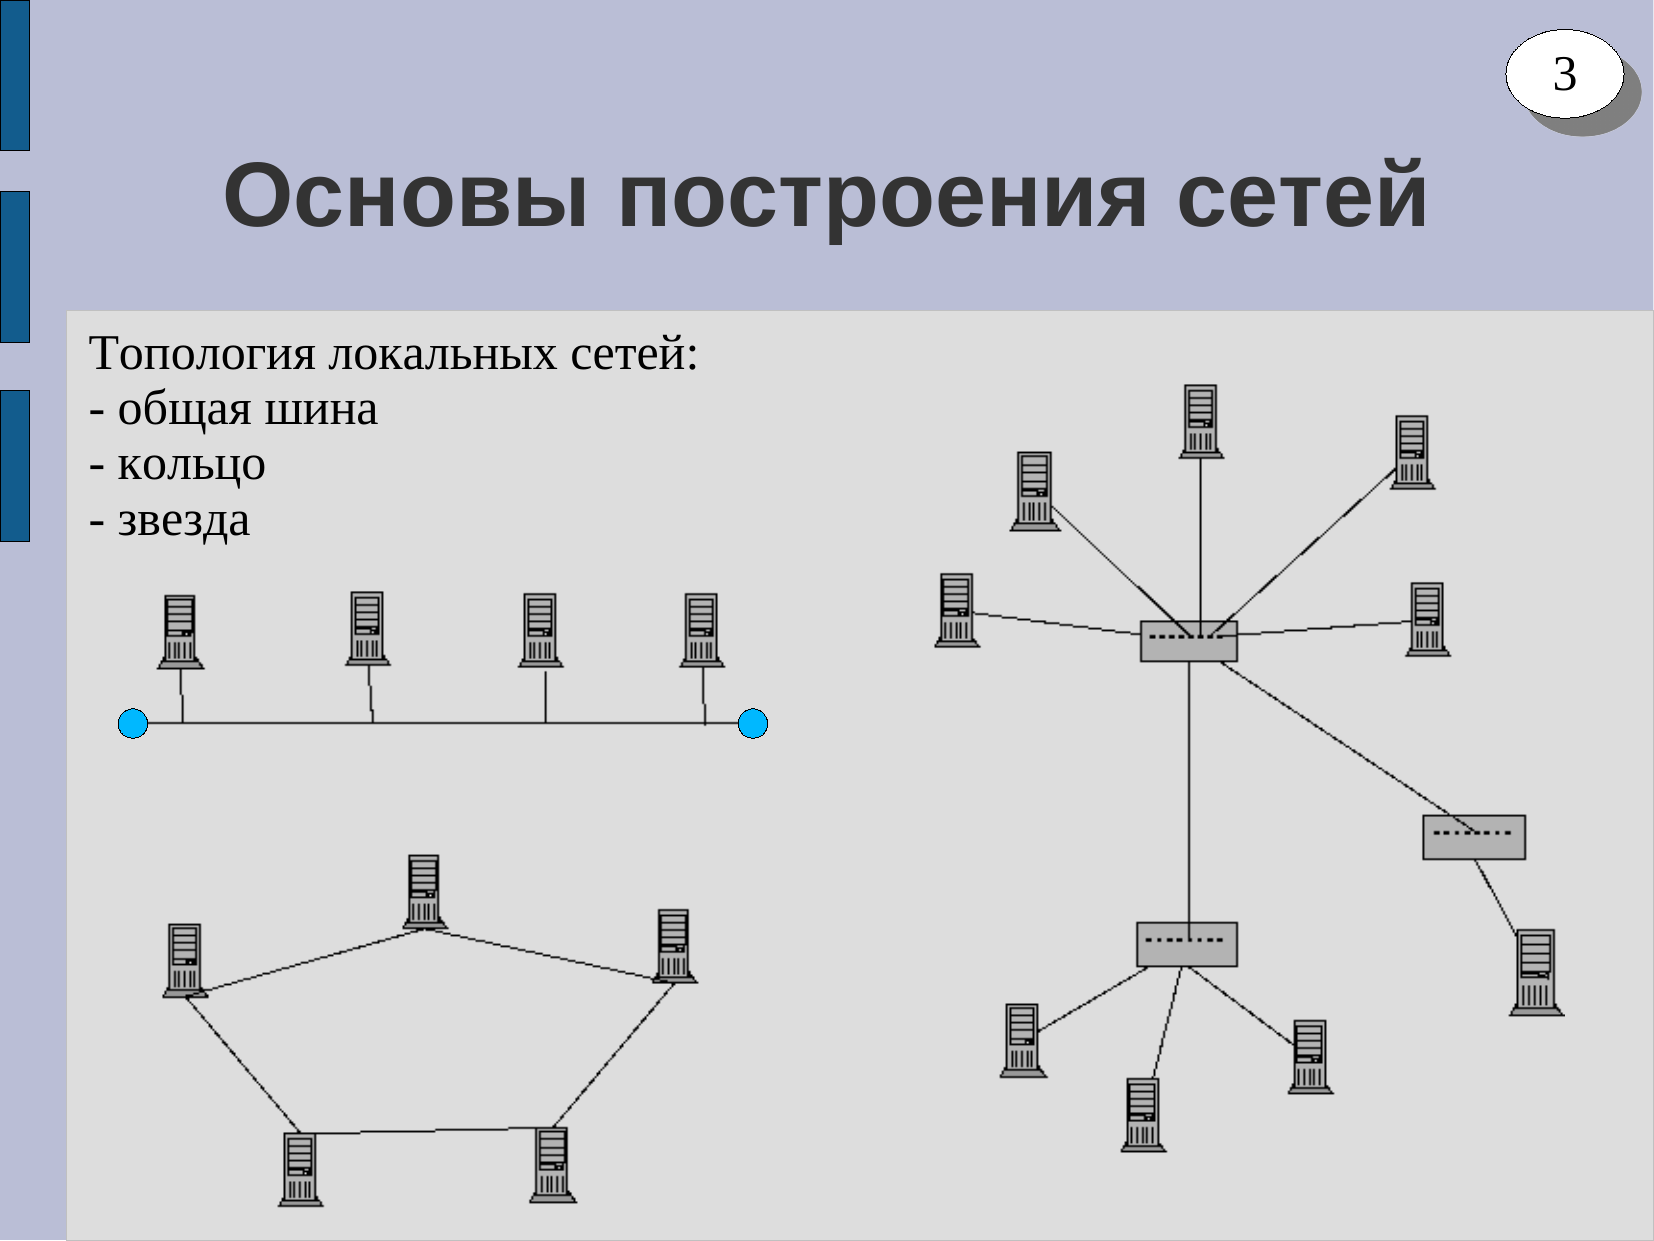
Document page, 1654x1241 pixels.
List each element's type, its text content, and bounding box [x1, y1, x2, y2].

picture [138, 383, 1565, 1240]
text_box Топология локальных сетей: - общая шина - кольцо - звезда [88, 324, 975, 568]
text_box [738, 708, 768, 739]
text_box 3 [1505, 29, 1625, 119]
text_box [118, 708, 148, 739]
title Основы построения сетей [121, 91, 1534, 299]
